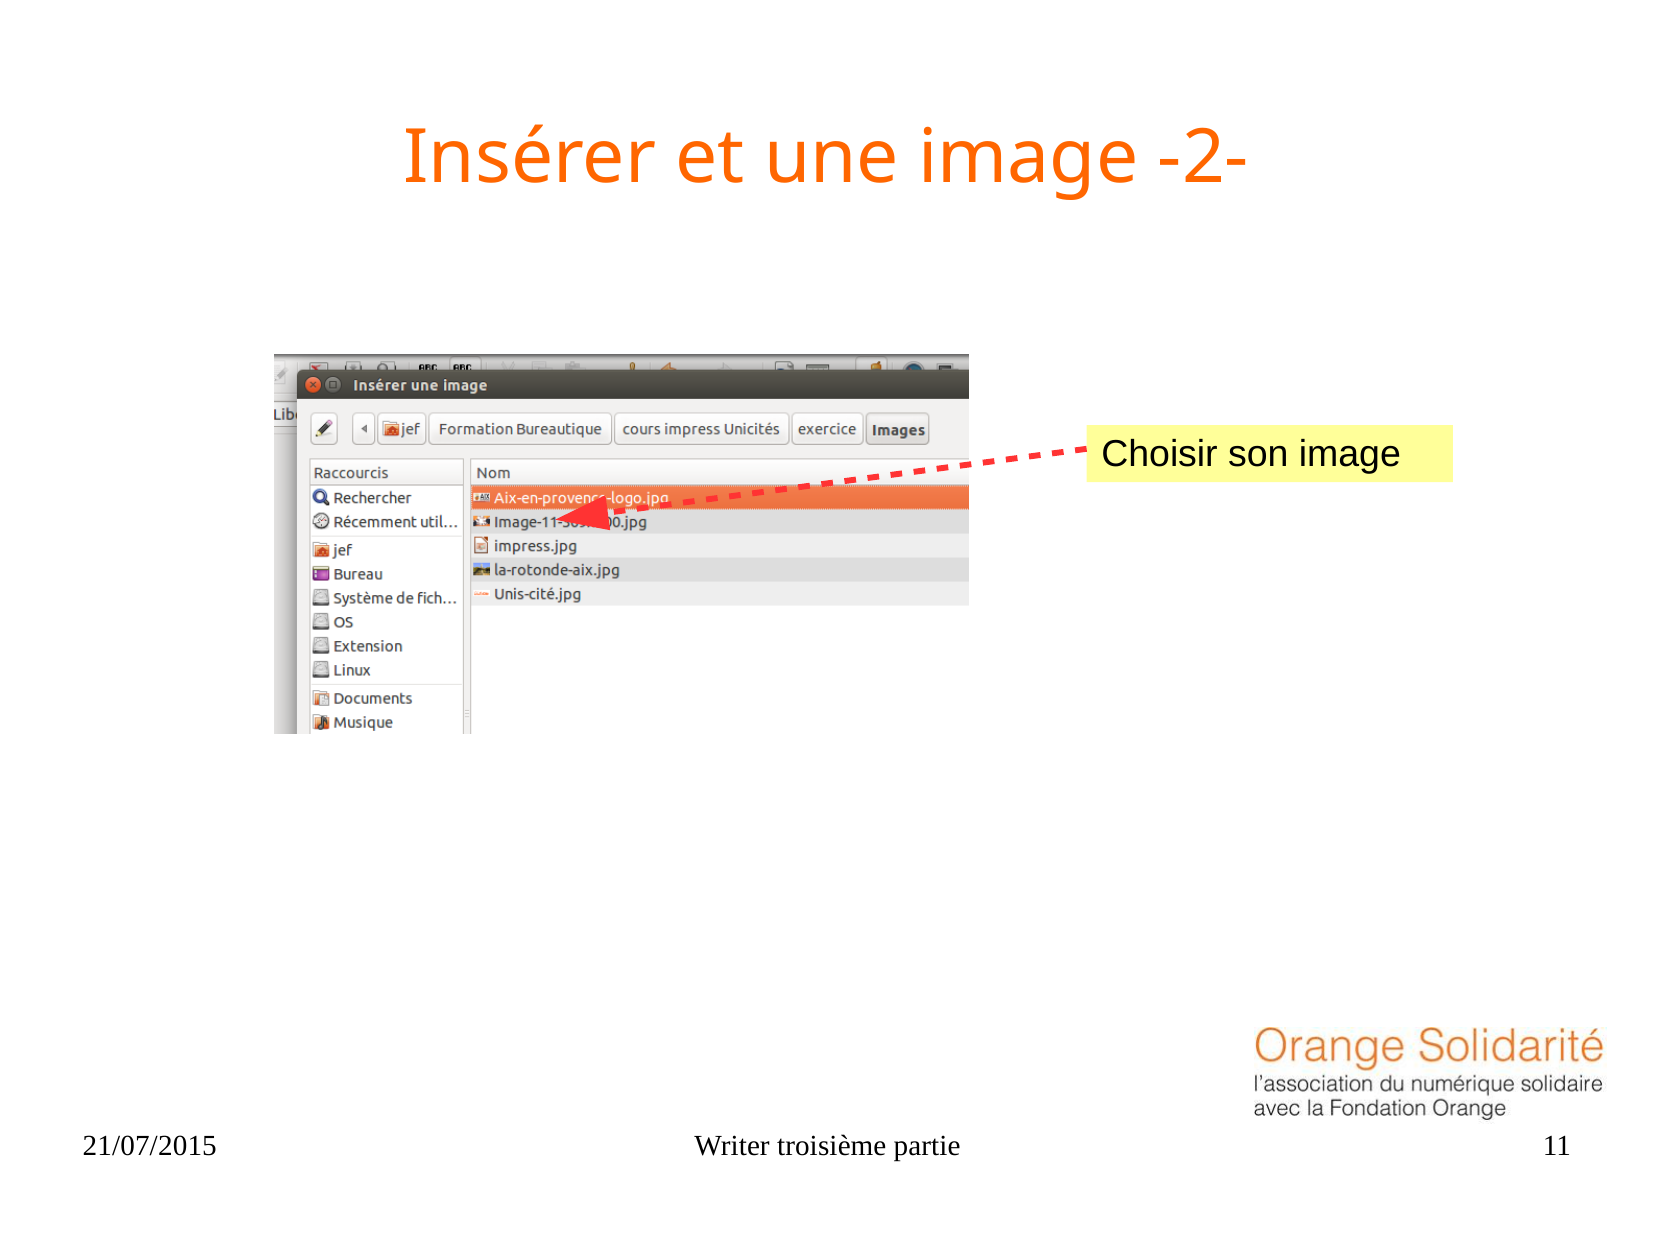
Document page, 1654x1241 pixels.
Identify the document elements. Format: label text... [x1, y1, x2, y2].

title Insérer et une image -2- [82, 49, 1571, 257]
text_box Choisir son image [1086, 425, 1453, 483]
picture [1254, 1027, 1607, 1126]
picture [274, 354, 969, 734]
